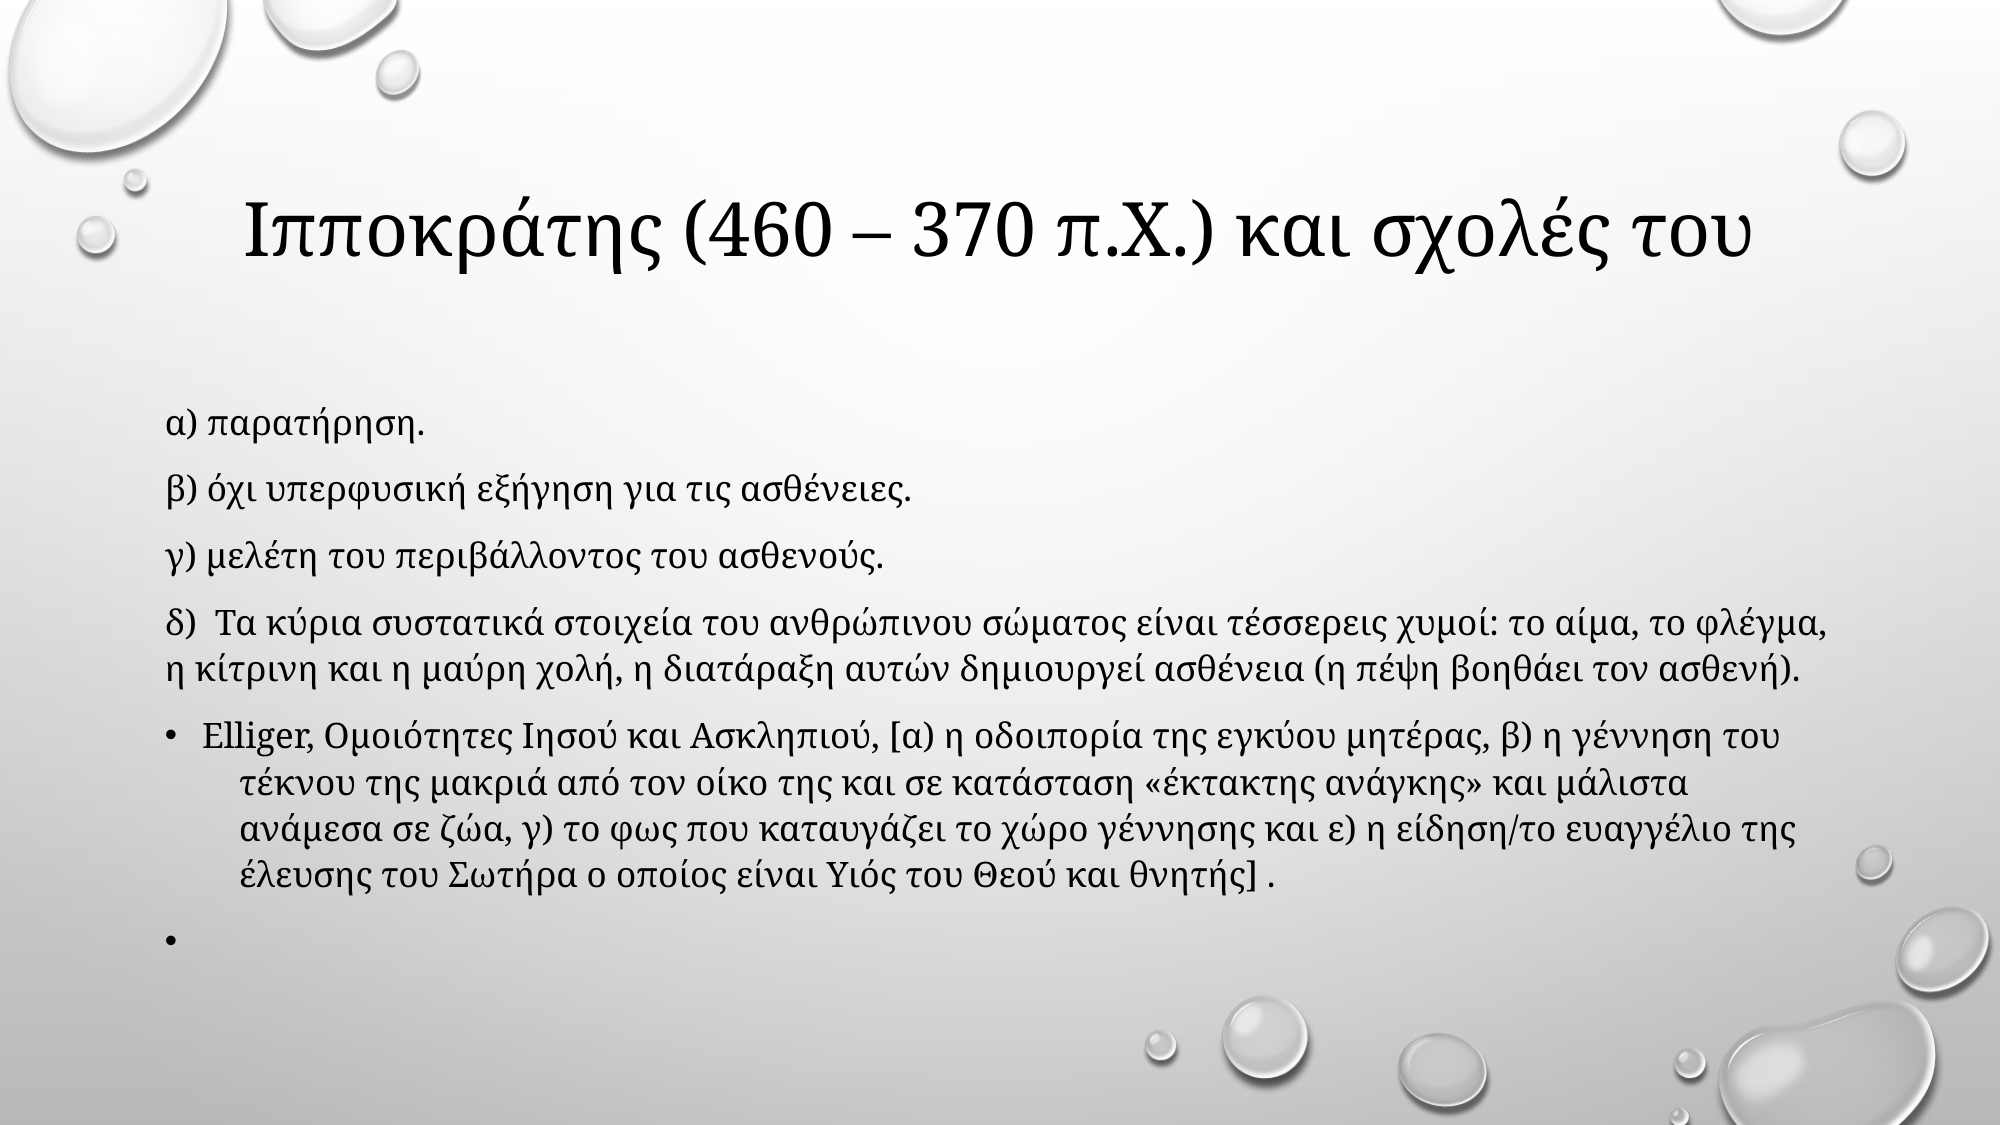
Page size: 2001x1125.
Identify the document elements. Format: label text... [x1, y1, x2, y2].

title Ιπποκράτης (460 – 370 π.Χ.) και σχολές του [149, 101, 1851, 364]
list α) παρατήρηση. β) όχι υπερφυσική εξήγηση για τις ασθένειες. γ) μελέτη του περιβάλλοντος του ασθενούς. δ) Τα κύρια συστατικά στοιχεία του ανθρώπινου σώματος είναι τέσσερεις χυμοί: το αίμα, το φλέγμα, η κίτρινη και η μαύρη χολή, η διατάραξη αυτών δημιουργεί ασθένεια (η πέψη βοηθάει τον ασθενή). Εlliger, Ομοιότητες Ιησού και Ασκληπιού, [α) η οδοιπορία της εγκύου μητέρας, β) η γέννηση του τέκνου της μακριά από τον οίκο της και σε κατάσταση «έκτακτης ανάγκης» και μάλιστα ανάμεσα σε ζώα, γ) το φως που καταυγάζει το χώρο γέννησης και ε) η είδηση/το ευαγγέλιο της έλευσης του Σωτήρα ο οποίος είναι Υιός του Θεού και θνητής] . [149, 388, 1850, 950]
